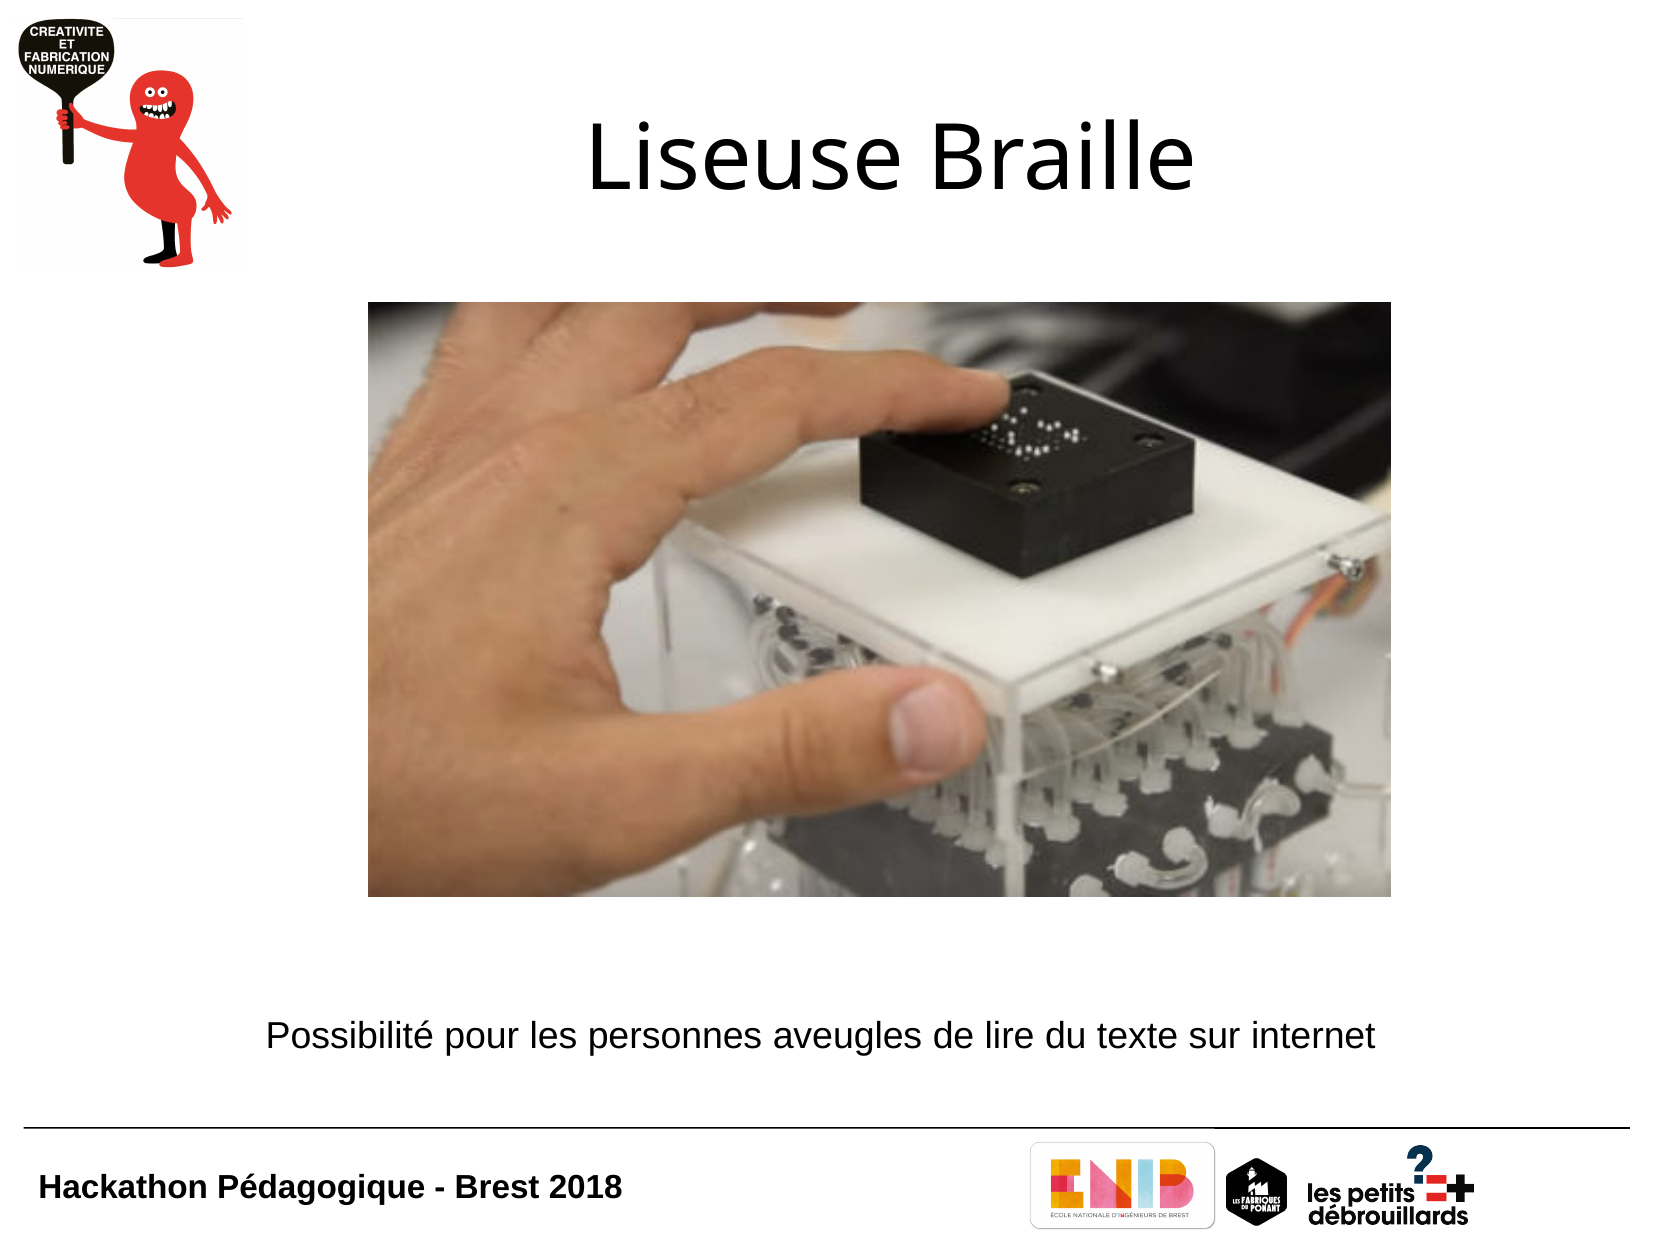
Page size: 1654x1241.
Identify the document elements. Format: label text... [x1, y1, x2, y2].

text_box Possibilité pour les personnes aveugles de lire du texte sur internet [200, 1003, 1441, 1103]
picture [15, 18, 243, 269]
text_box Hackathon Pédagogique - Brest 2018 [23, 1157, 945, 1212]
picture [1015, 1127, 1287, 1241]
text_box Liseuse Braille [243, 49, 1571, 257]
picture [1308, 1145, 1474, 1225]
picture [368, 302, 1391, 897]
